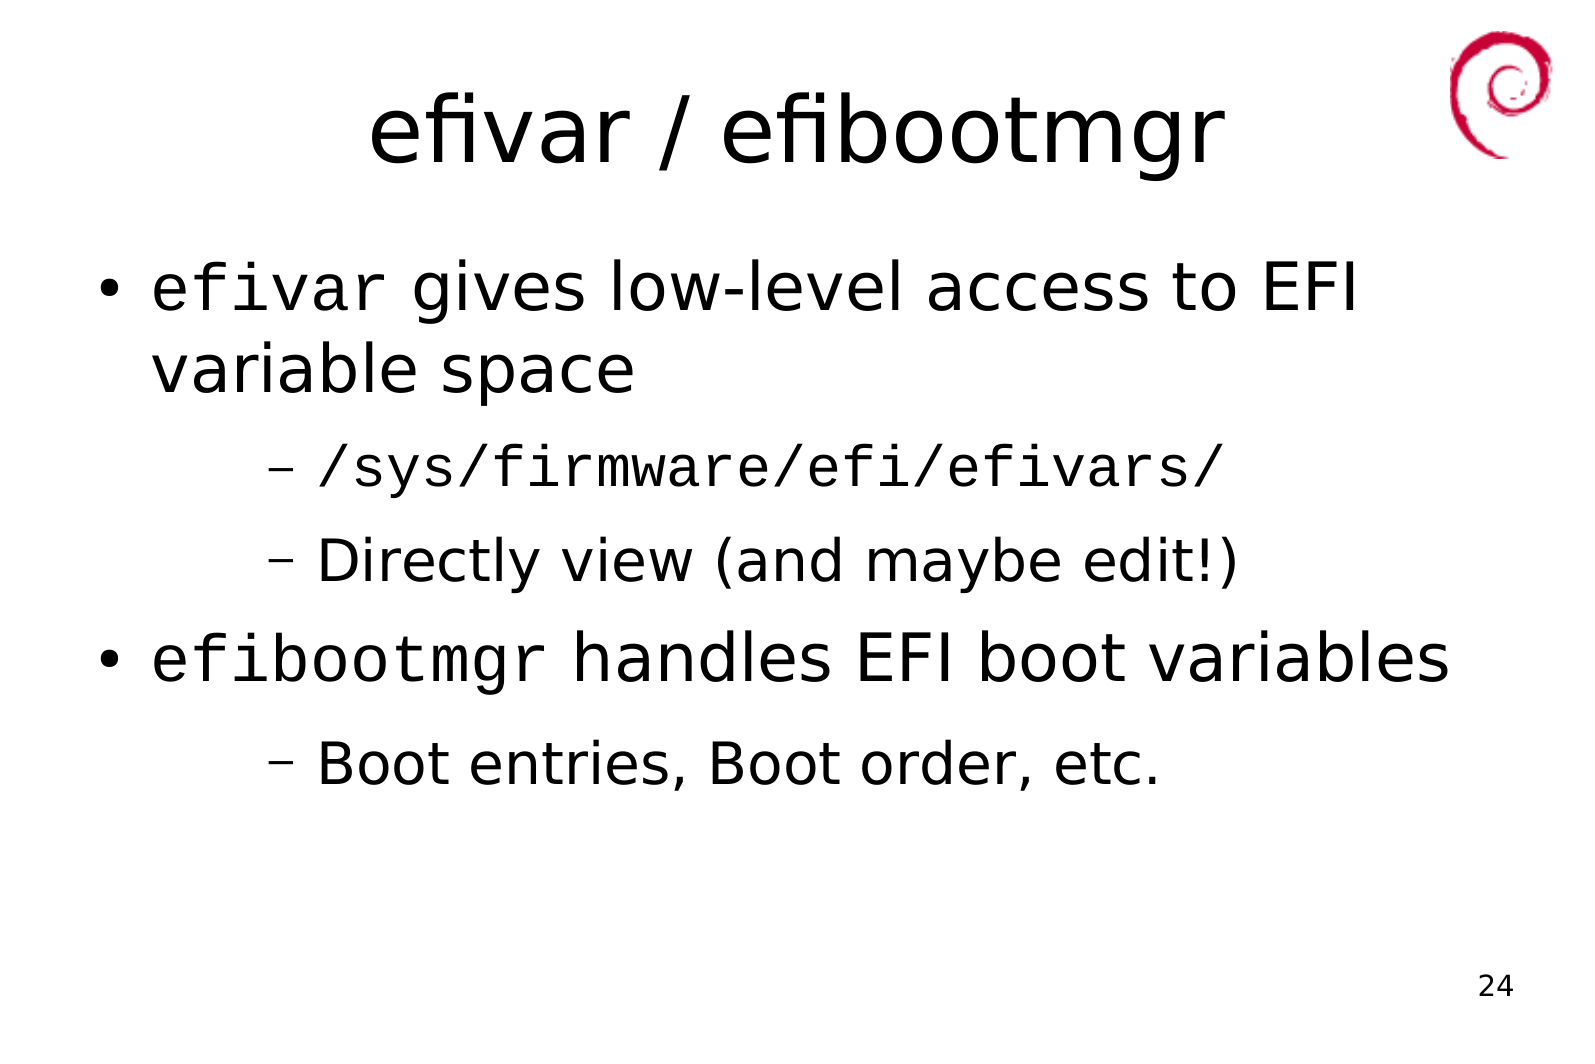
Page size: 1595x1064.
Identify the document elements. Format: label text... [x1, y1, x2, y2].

picture [1450, 31, 1555, 159]
title efivar / efibootmgr [79, 42, 1515, 220]
list efivar gives low-level access to EFI variable space /sys/firmware/efi/efivars/ Directly view (and maybe edit!) efibootmgr handles EFI boot variables Boot entries, Boot order, etc. [79, 248, 1515, 951]
